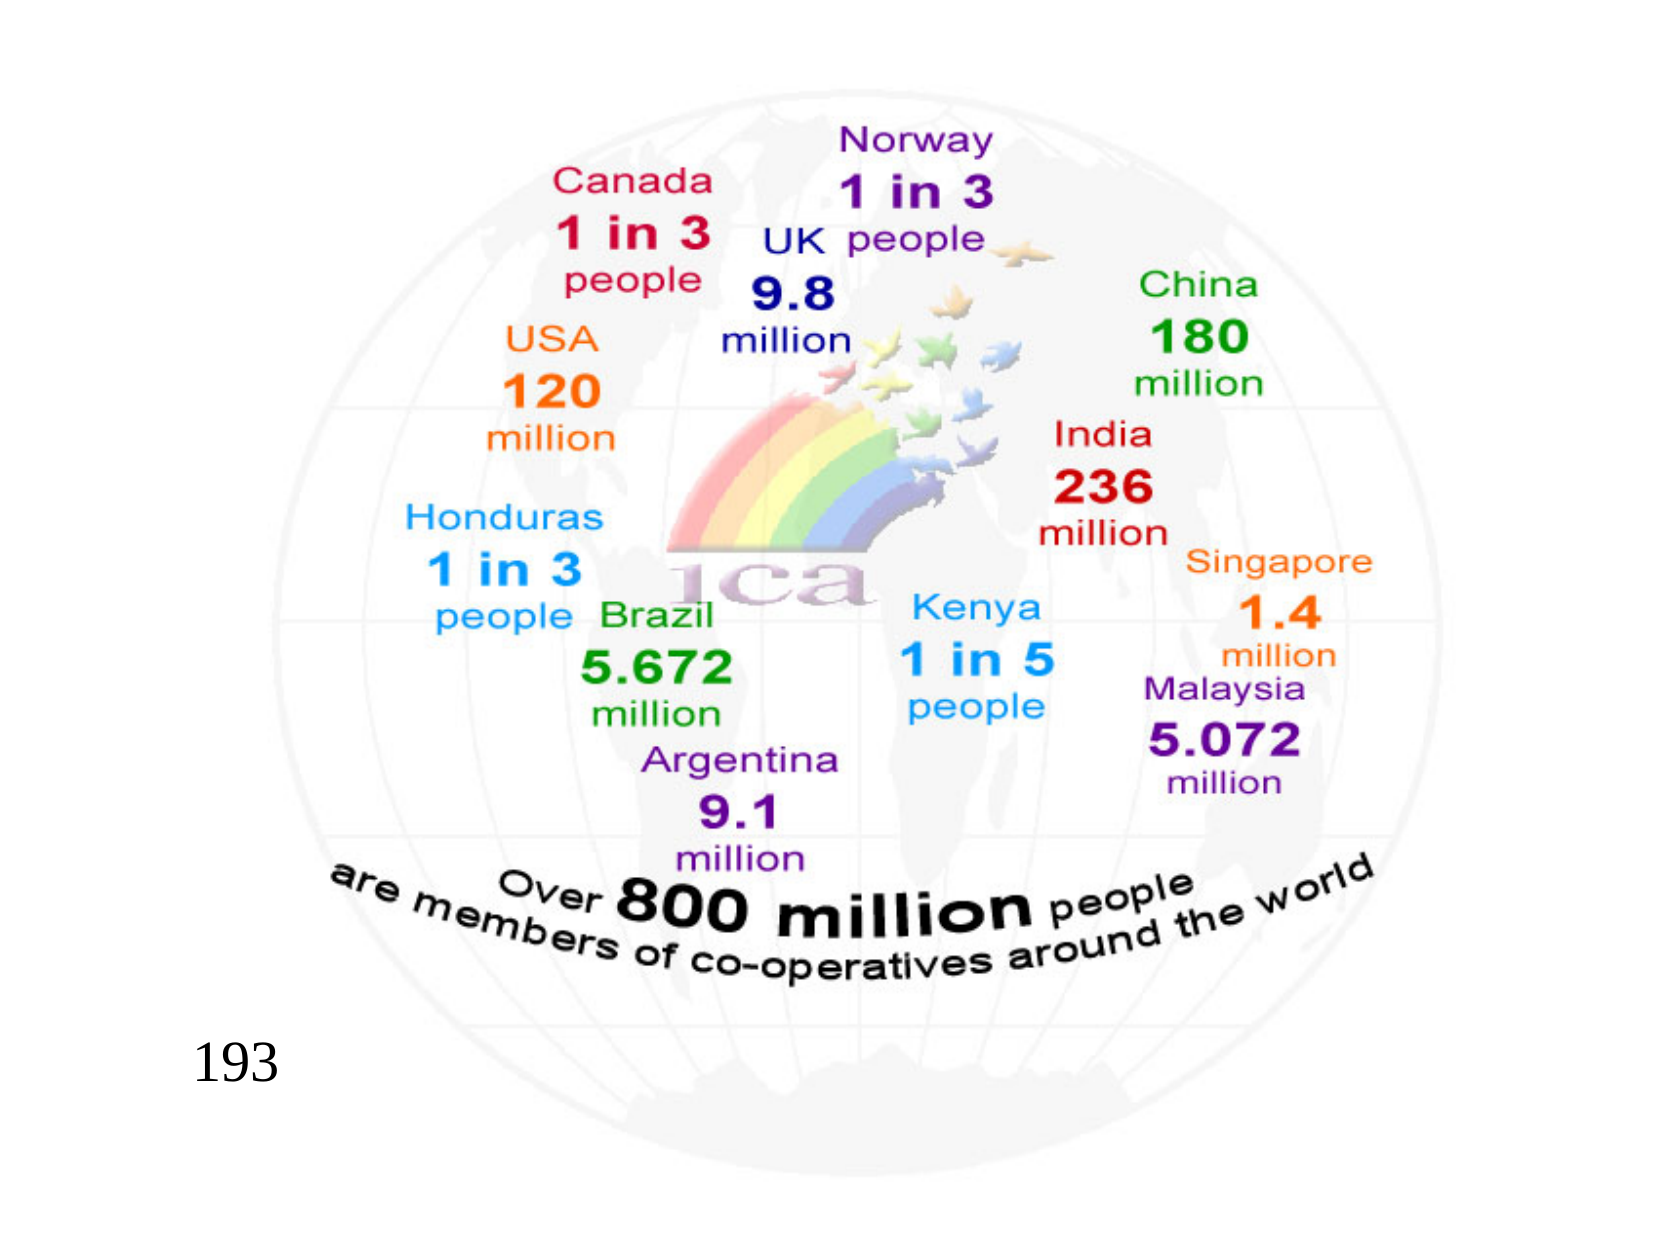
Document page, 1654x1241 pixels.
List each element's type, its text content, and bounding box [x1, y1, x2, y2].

picture [253, 70, 1465, 1193]
text_box <Foliennummer> [17, 1022, 456, 1103]
